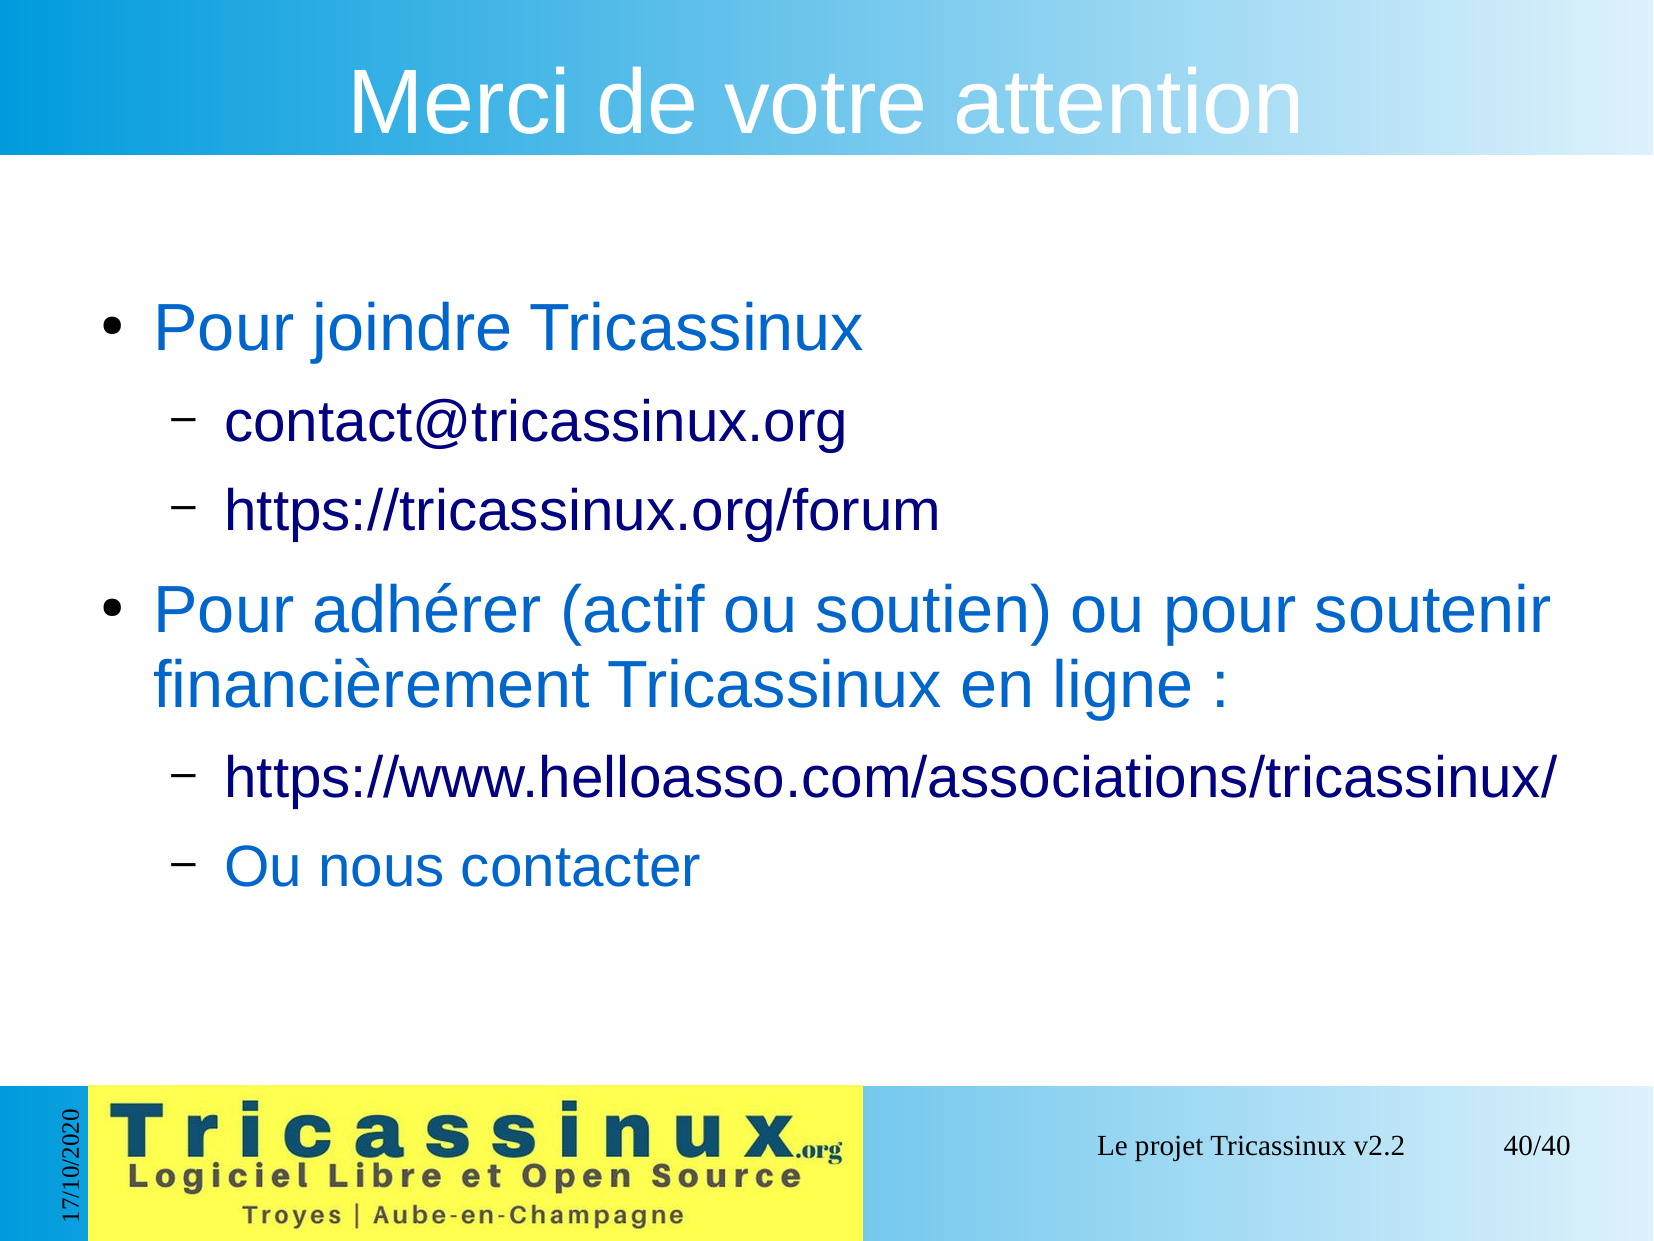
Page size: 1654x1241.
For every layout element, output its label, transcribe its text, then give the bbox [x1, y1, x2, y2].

list Pour joindre Tricassinux contact@tricassinux.org https://tricassinux.org/forum Pour adhérer (actif ou soutien) ou pour soutenir financièrement Tricassinux en ligne : https://www.helloasso.com/associations/tricassinux/ Ou nous contacter [82, 290, 1571, 1010]
picture [89, 1085, 863, 1241]
title Merci de votre attention [82, 49, 1571, 155]
